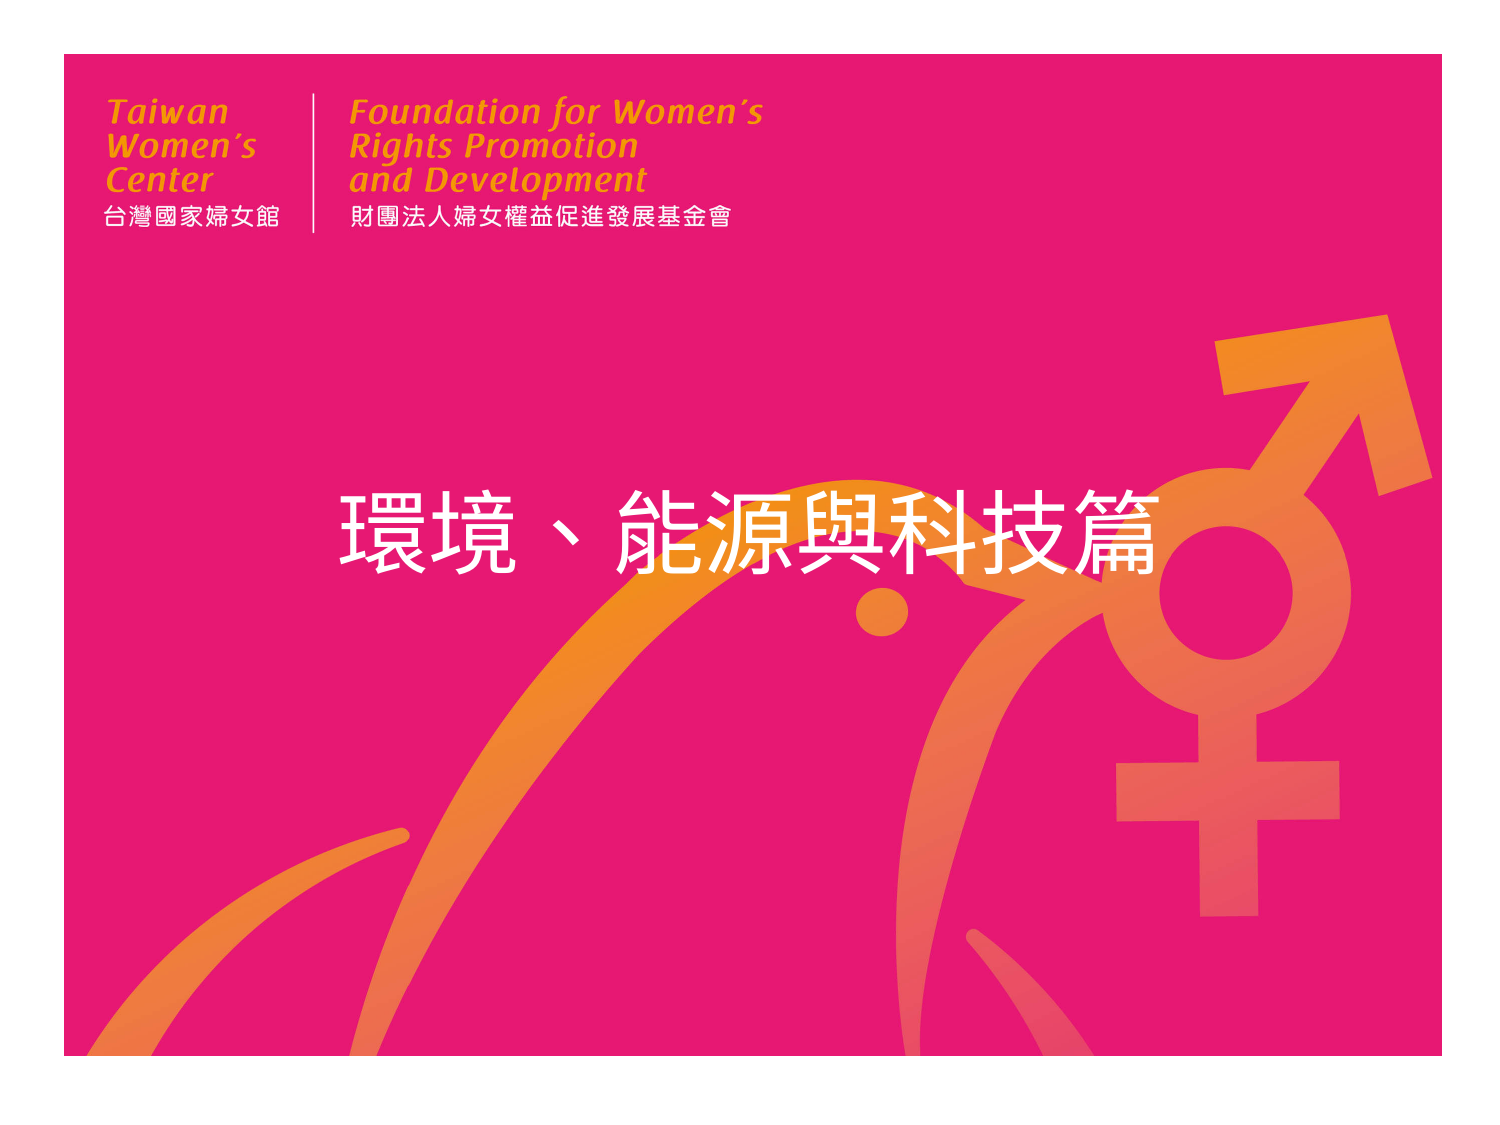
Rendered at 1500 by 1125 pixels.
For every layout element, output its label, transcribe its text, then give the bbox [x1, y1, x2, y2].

title 環境、能源與科技篇 [112, 468, 1388, 591]
